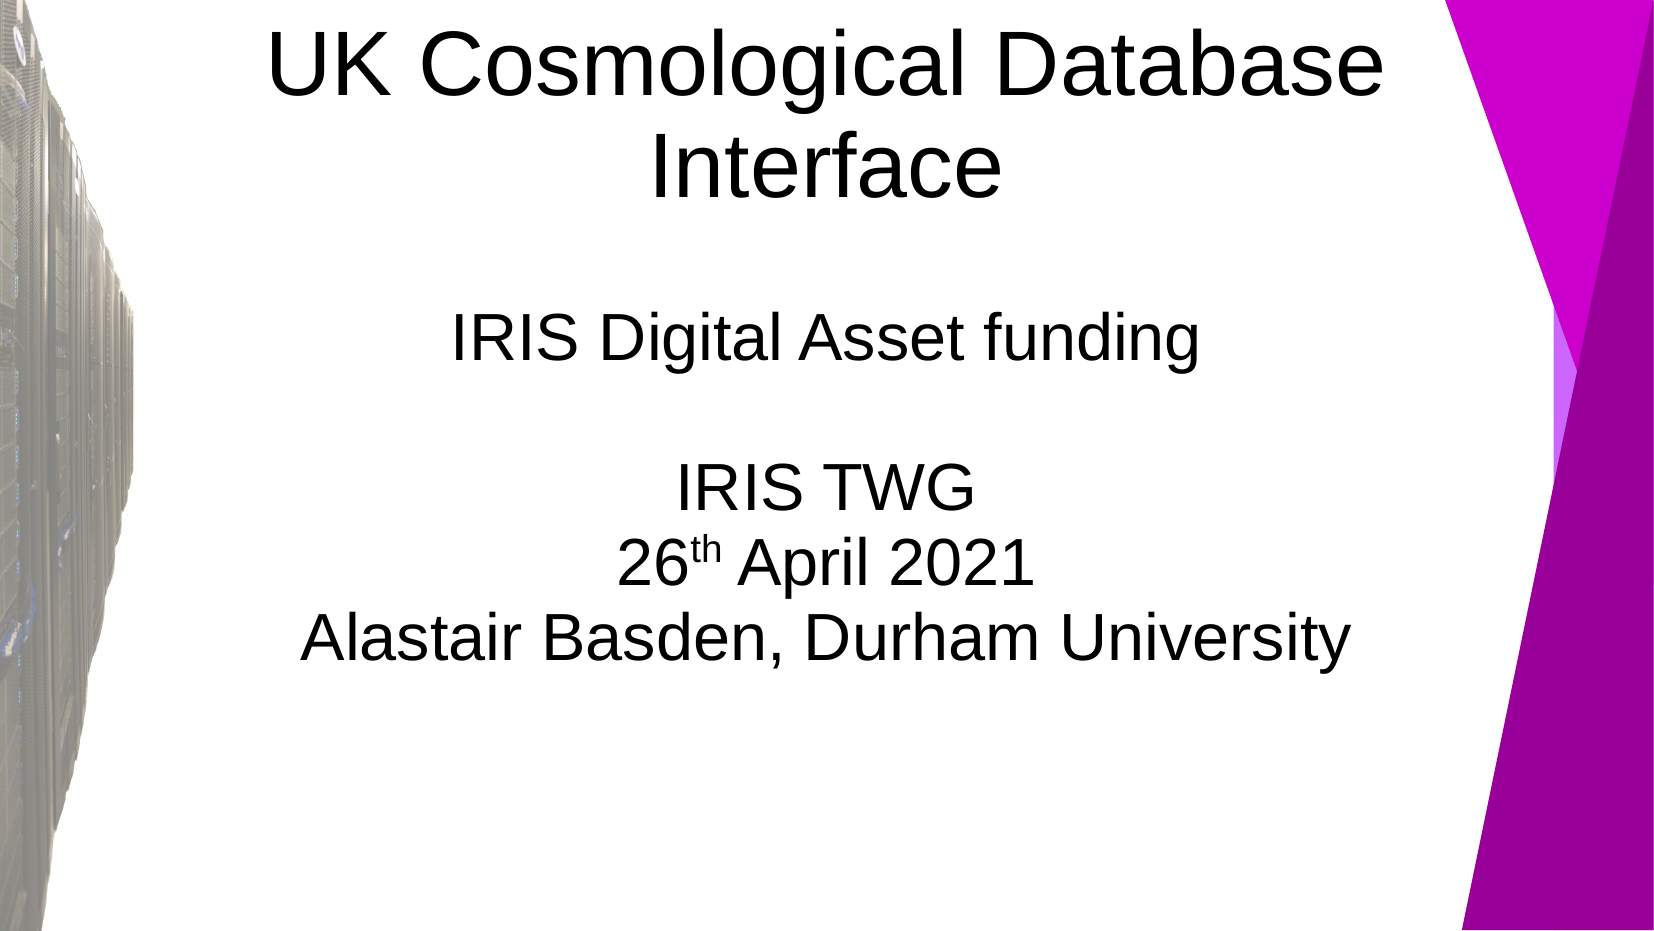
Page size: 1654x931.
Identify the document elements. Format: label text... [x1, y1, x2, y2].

title UK Cosmological Database Interface [82, 12, 1571, 217]
picture [0, 0, 137, 931]
subtitle IRIS Digital Asset funding IRIS TWG 26th April 2021 Alastair Basden, Durham University [82, 217, 1571, 758]
